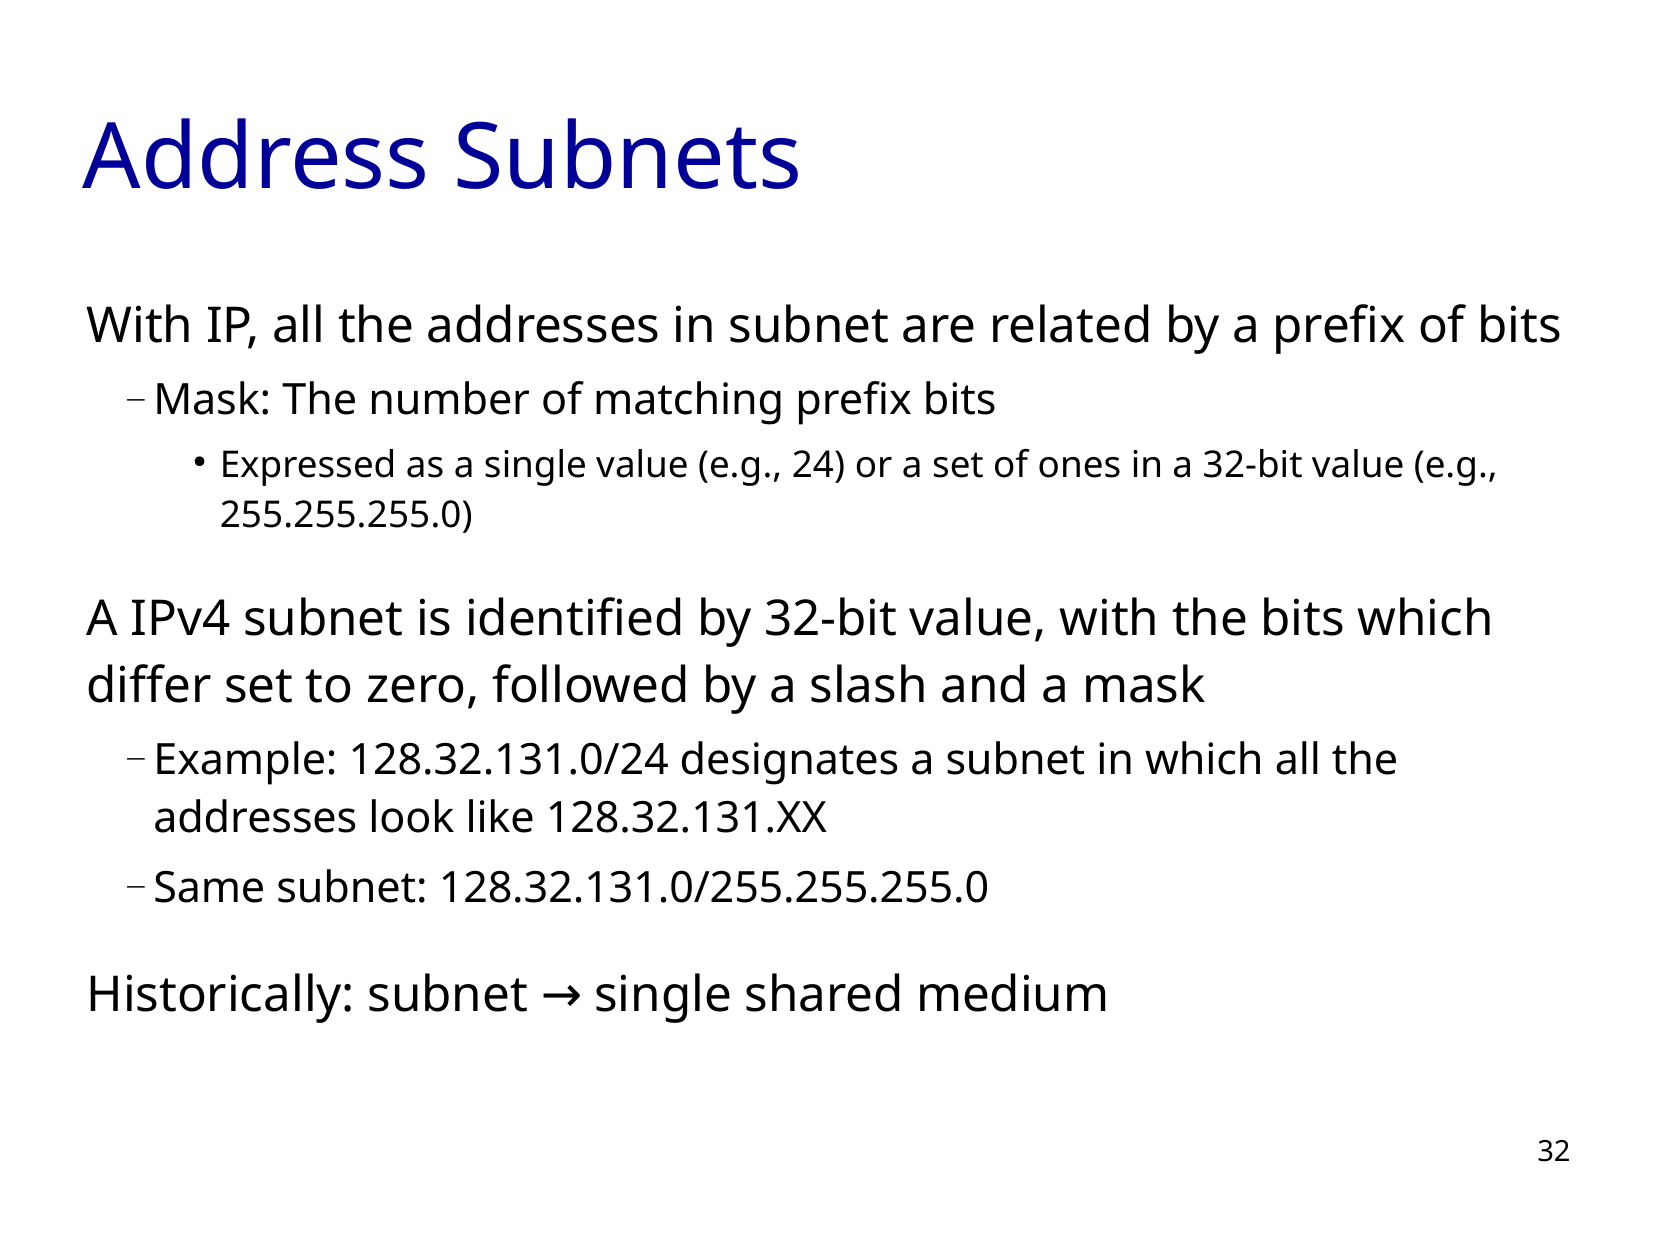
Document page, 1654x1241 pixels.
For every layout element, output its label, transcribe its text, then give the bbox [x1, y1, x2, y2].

list With IP, all the addresses in subnet are related by a prefix of bits Mask: The number of matching prefix bits Expressed as a single value (e.g., 24) or a set of ones in a 32-bit value (e.g., 255.255.255.0) A IPv4 subnet is identified by 32-bit value, with the bits which differ set to zero, followed by a slash and a mask Example: 128.32.131.0/24 designates a subnet in which all the addresses look like 128.32.131.XX Same subnet: 128.32.131.0/255.255.255.0 Historically: subnet → single shared medium [60, 290, 1571, 1096]
title Address Subnets [82, 49, 1571, 257]
